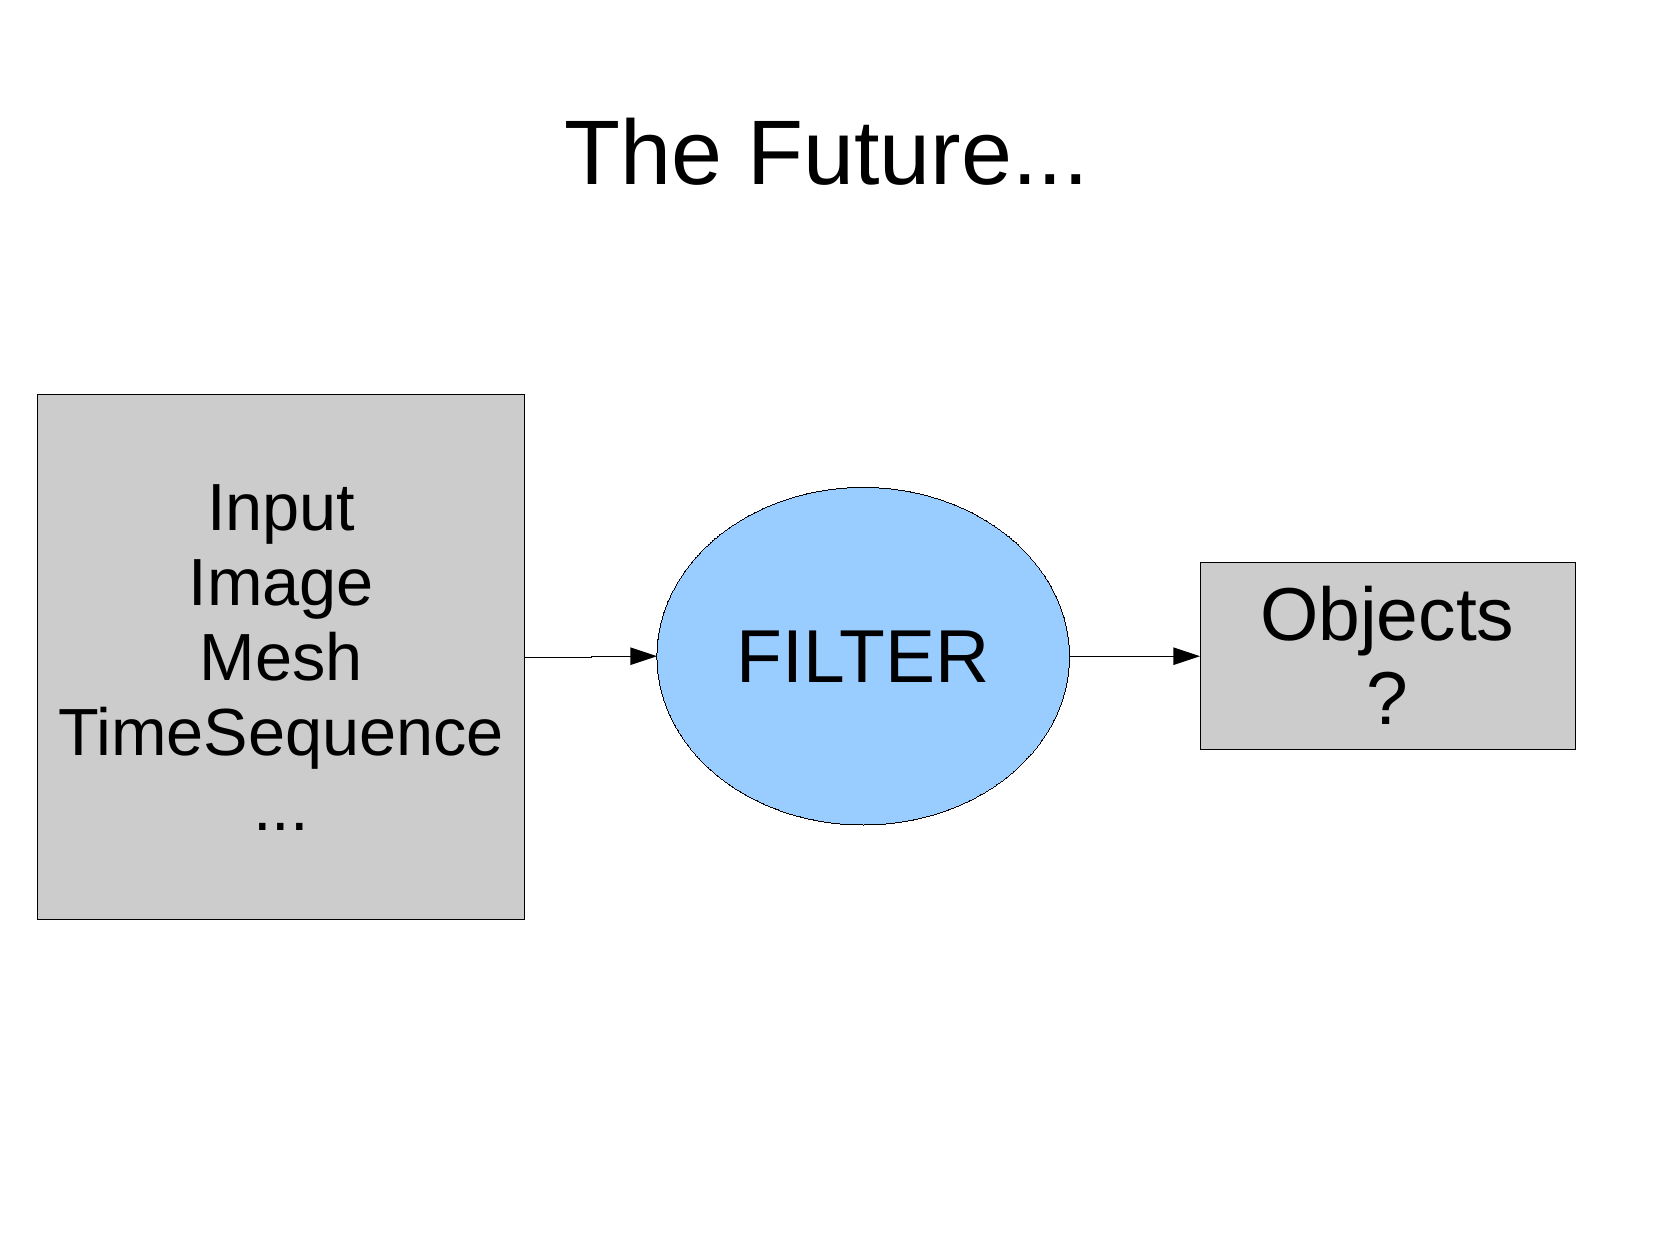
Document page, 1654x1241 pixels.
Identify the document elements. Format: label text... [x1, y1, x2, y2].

text_box Objects ? [1200, 562, 1576, 750]
text_box FILTER [656, 487, 1070, 826]
text_box Input Image Mesh TimeSequence ... [37, 394, 525, 920]
title The Future... [82, 49, 1571, 257]
